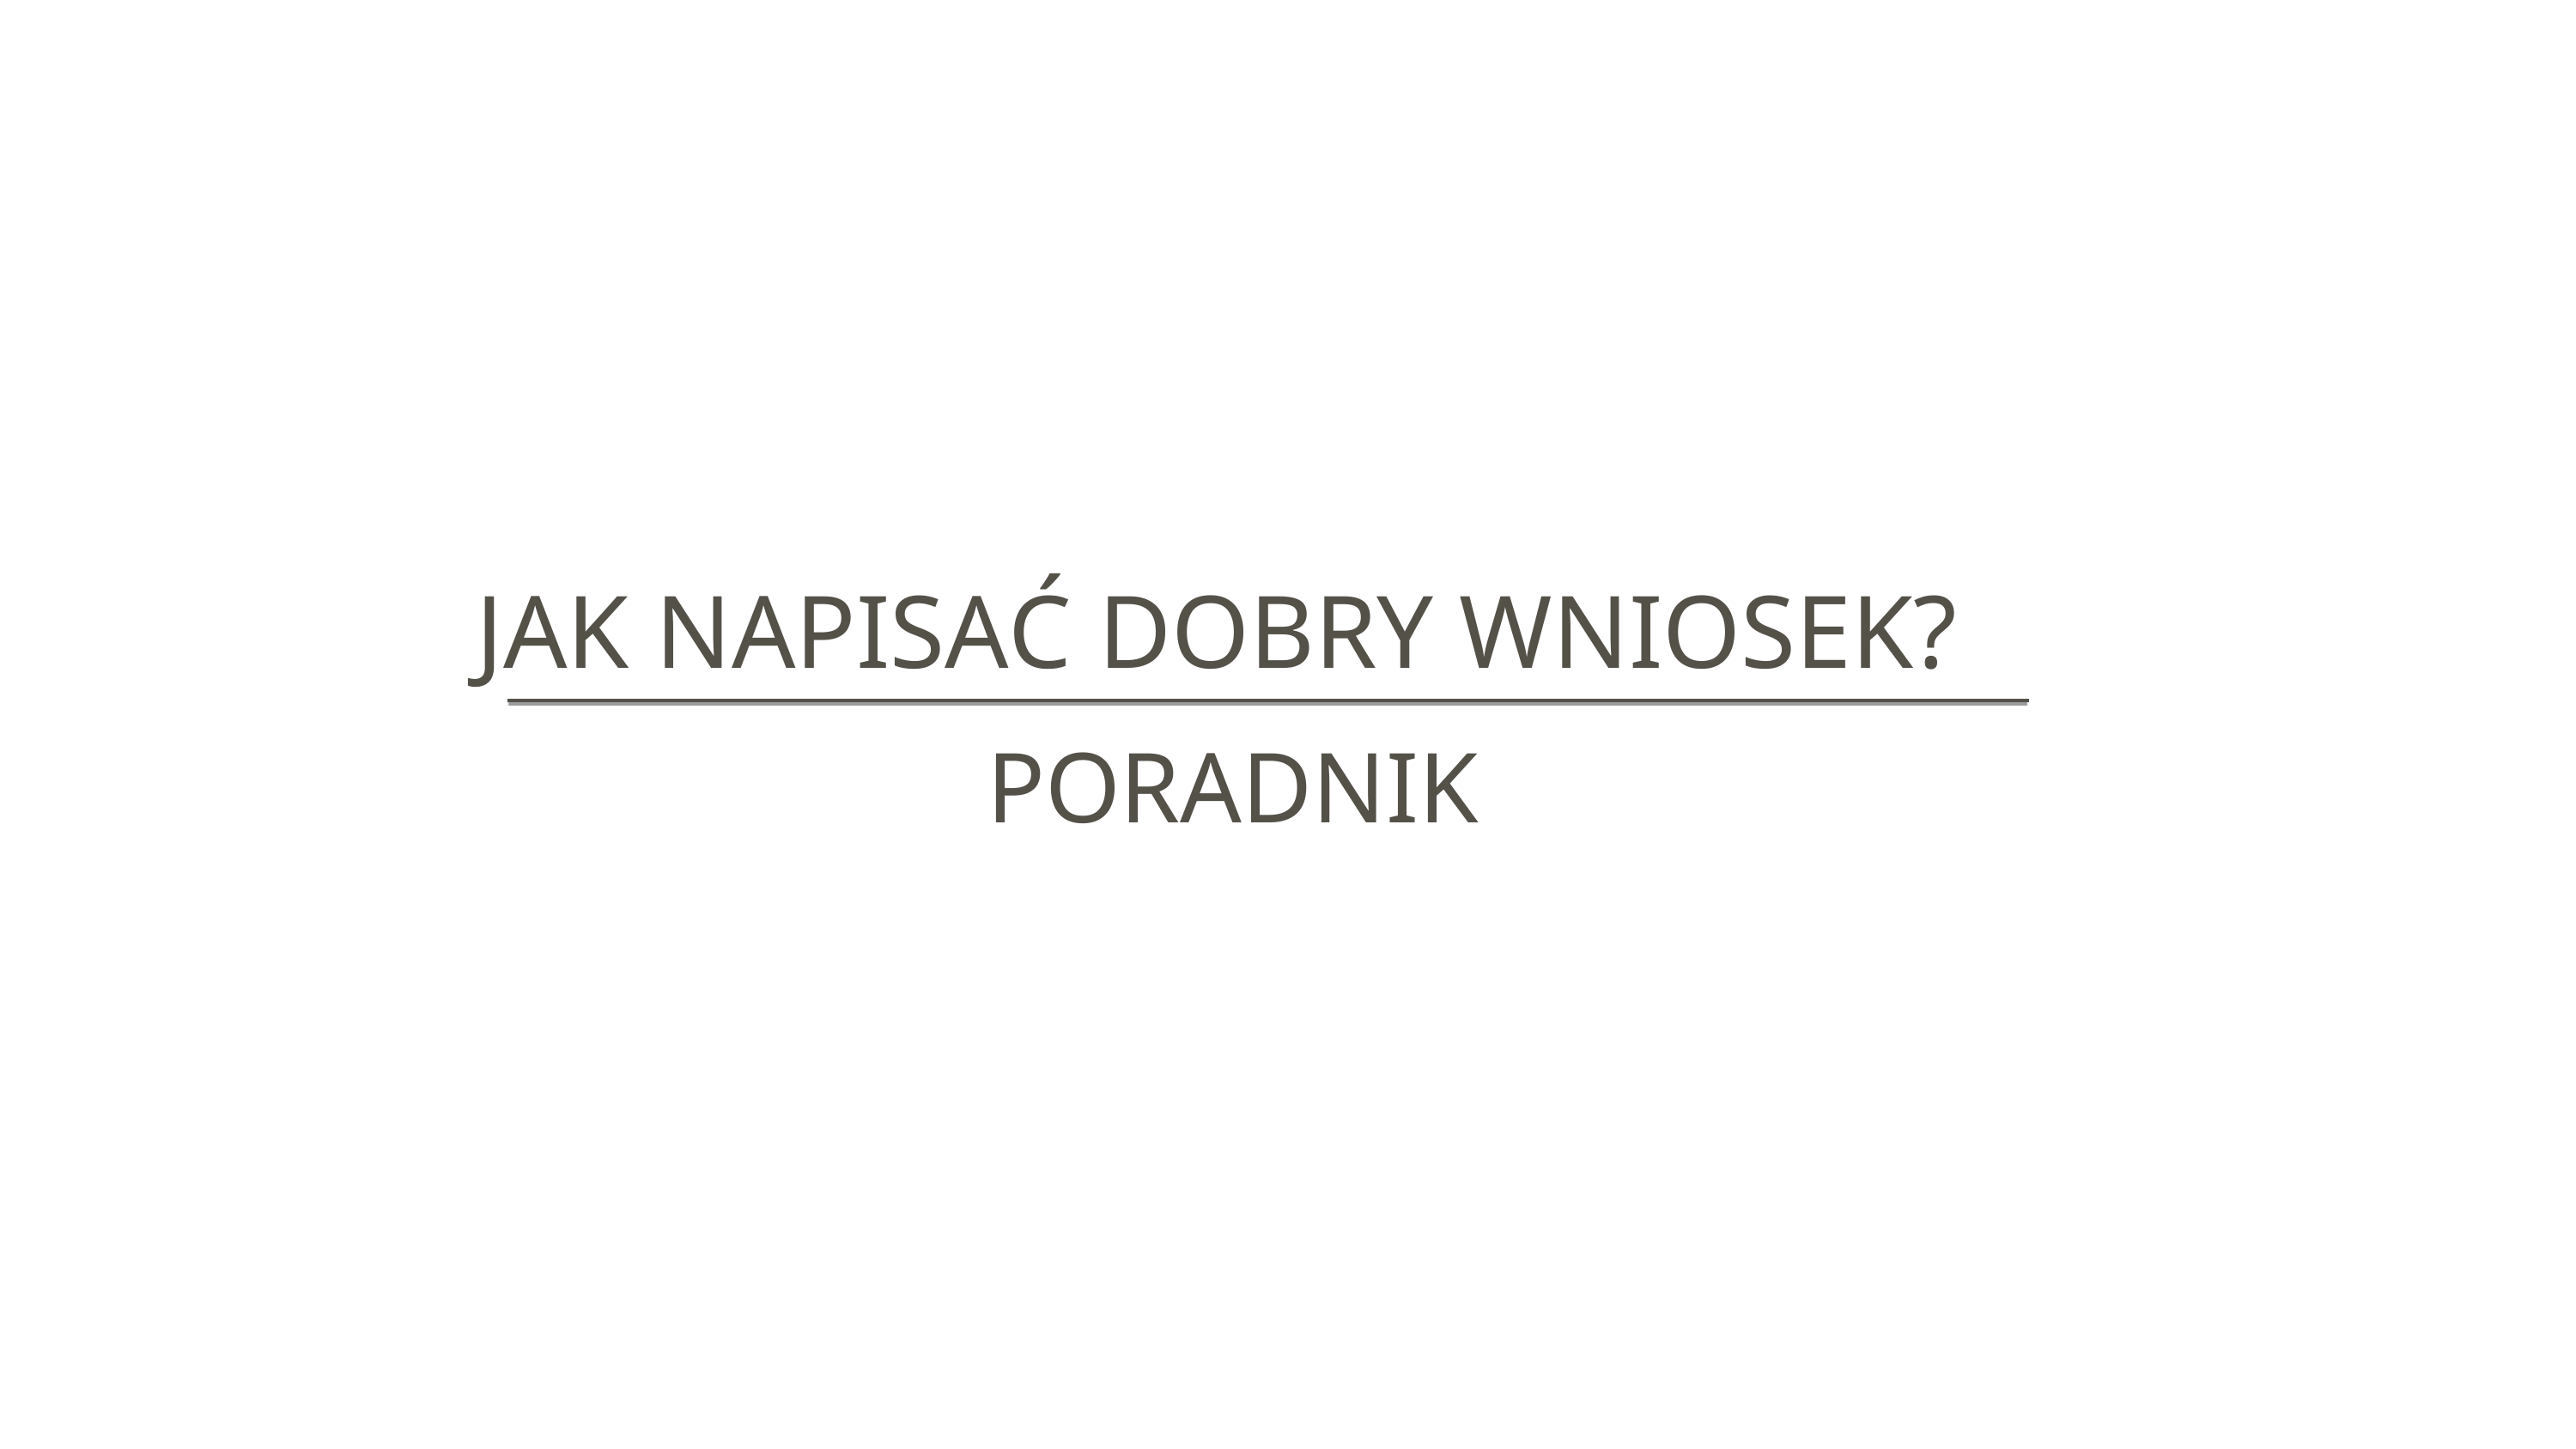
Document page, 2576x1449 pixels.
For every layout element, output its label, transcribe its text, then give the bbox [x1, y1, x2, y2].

text_box JAK NAPISAĆ DOBRY WNIOSEK? [474, 547, 2232, 690]
text_box PORADNIK [985, 724, 1552, 844]
